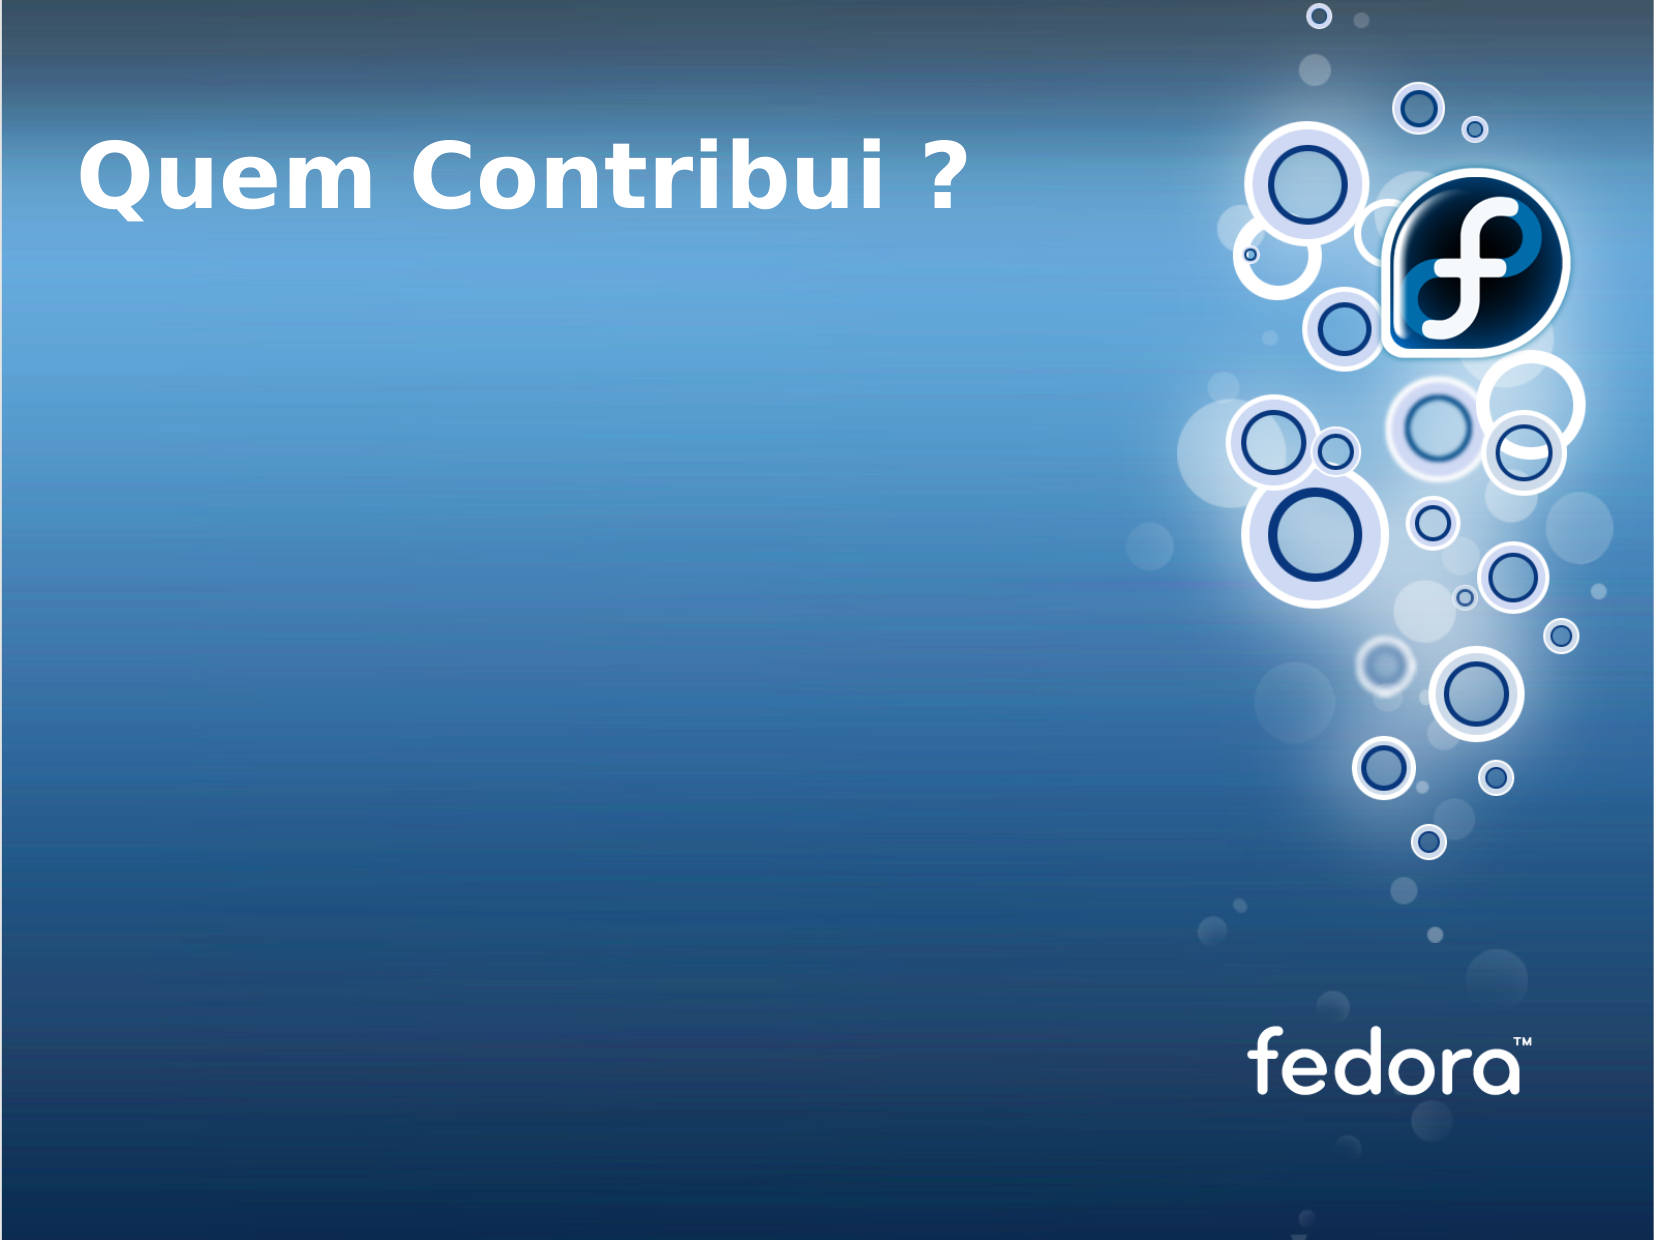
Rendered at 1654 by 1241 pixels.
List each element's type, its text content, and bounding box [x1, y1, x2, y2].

picture [1, 0, 1654, 1240]
title Quem Contribui ? [76, 73, 1565, 281]
